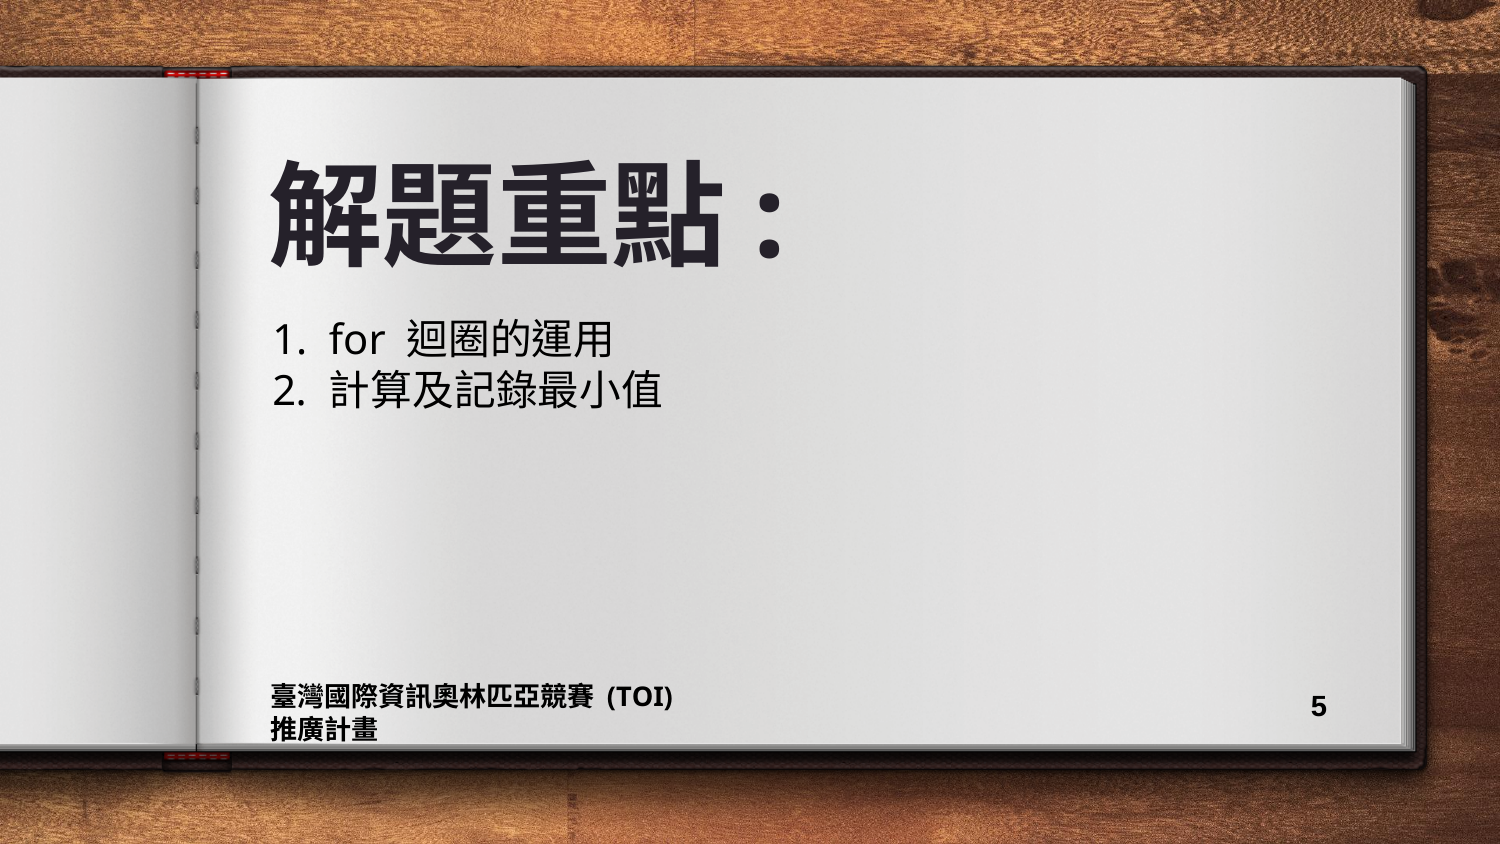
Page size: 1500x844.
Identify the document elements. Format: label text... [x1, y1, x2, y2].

text_box 5 [1295, 672, 1386, 737]
text_box 解題重點: [253, 105, 784, 296]
text_box for 迴圈的運用 計算及記錄最小值 [257, 305, 1311, 422]
